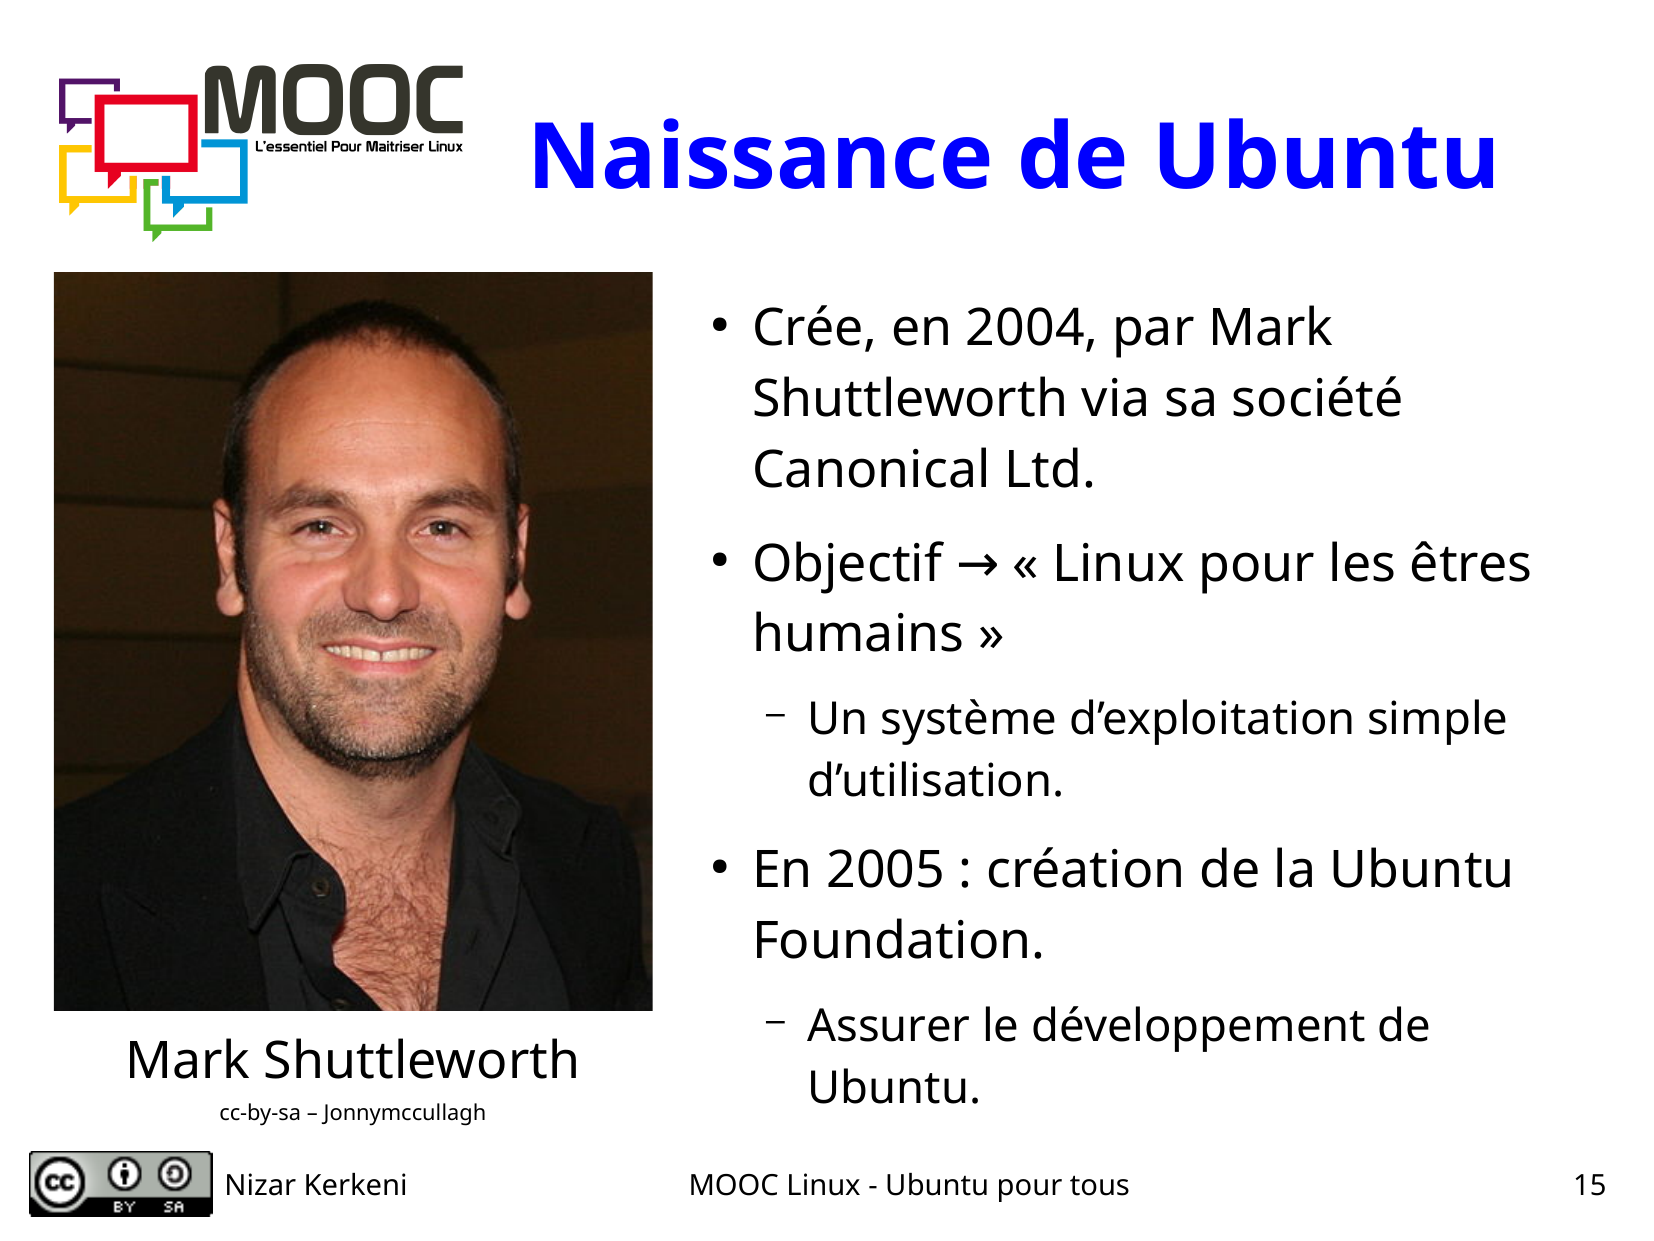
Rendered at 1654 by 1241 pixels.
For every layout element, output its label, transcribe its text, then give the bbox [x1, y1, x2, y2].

picture [29, 1151, 213, 1217]
list Mark Shuttleworth cc-by-sa – Jonnymccullagh [57, 1009, 649, 1134]
title Naissance de Ubuntu [460, 49, 1568, 257]
list Crée, en 2004, par Mark Shuttleworth via sa société Canonical Ltd. Objectif → « Linux pour les êtres humains » Un système d’exploitation simple d’utilisation. En 2005 : création de la Ubuntu Foundation. Assurer le développement de Ubuntu. [696, 290, 1596, 1117]
picture [59, 64, 460, 242]
picture [53, 272, 653, 1011]
